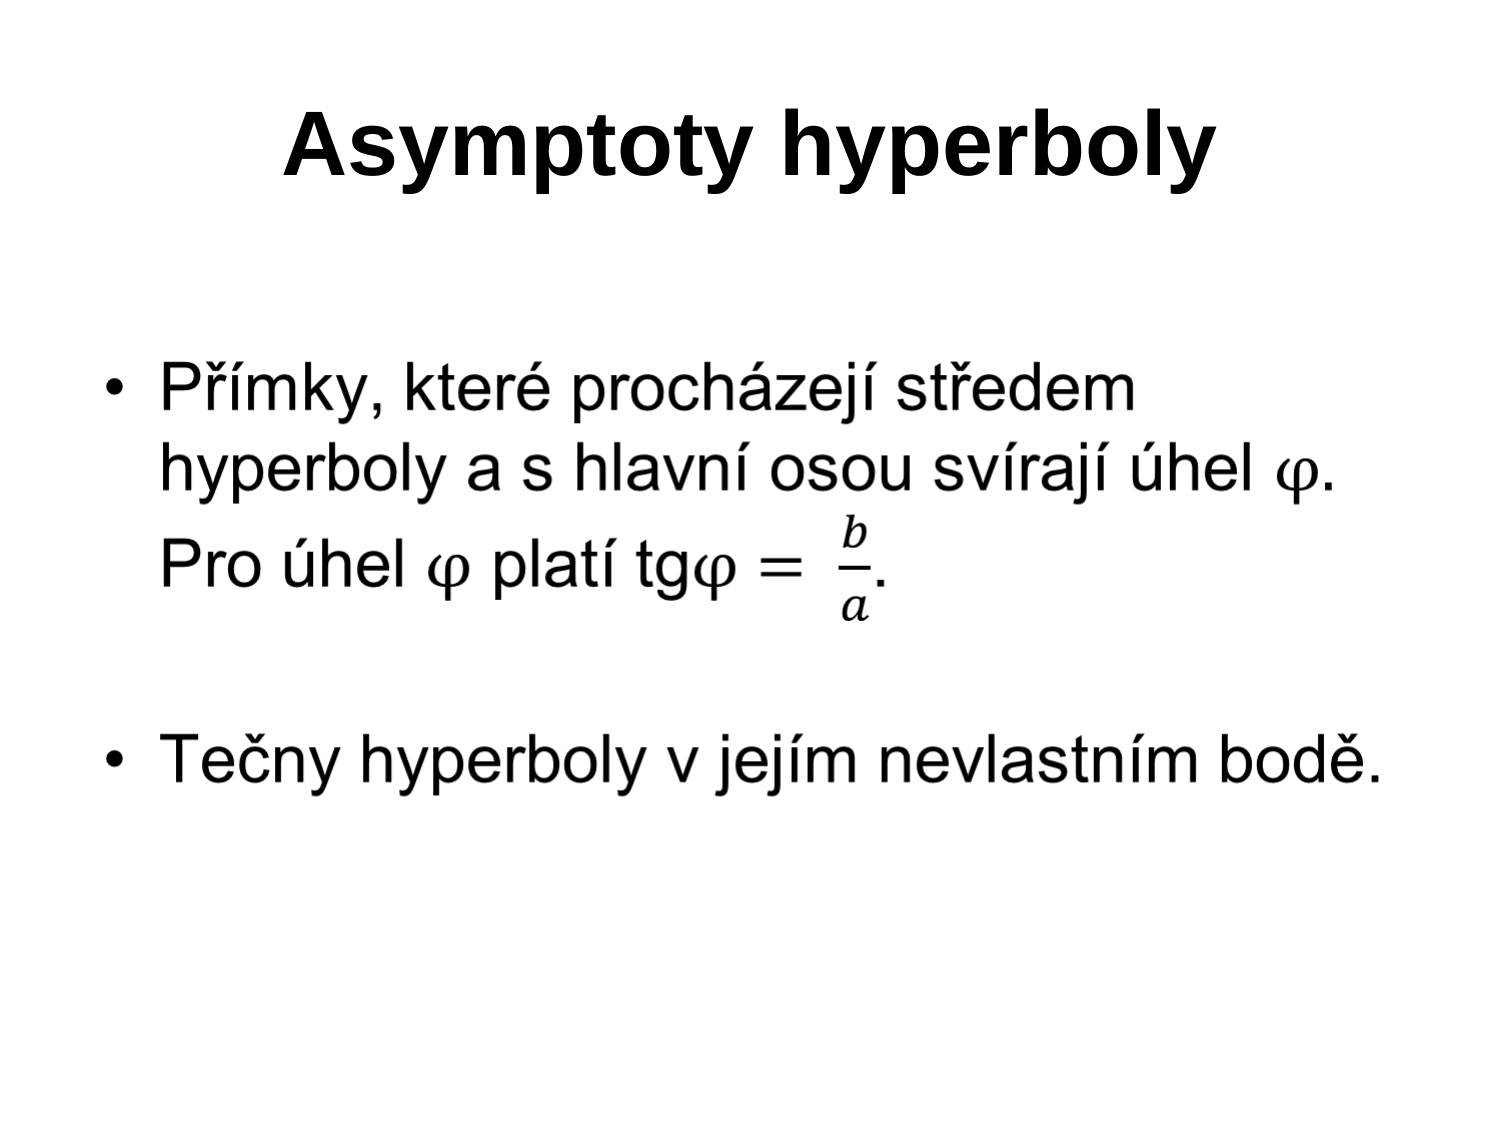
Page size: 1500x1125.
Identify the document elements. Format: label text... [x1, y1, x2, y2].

text_box [65, 324, 1426, 977]
title Asymptoty hyperboly [75, 45, 1426, 233]
